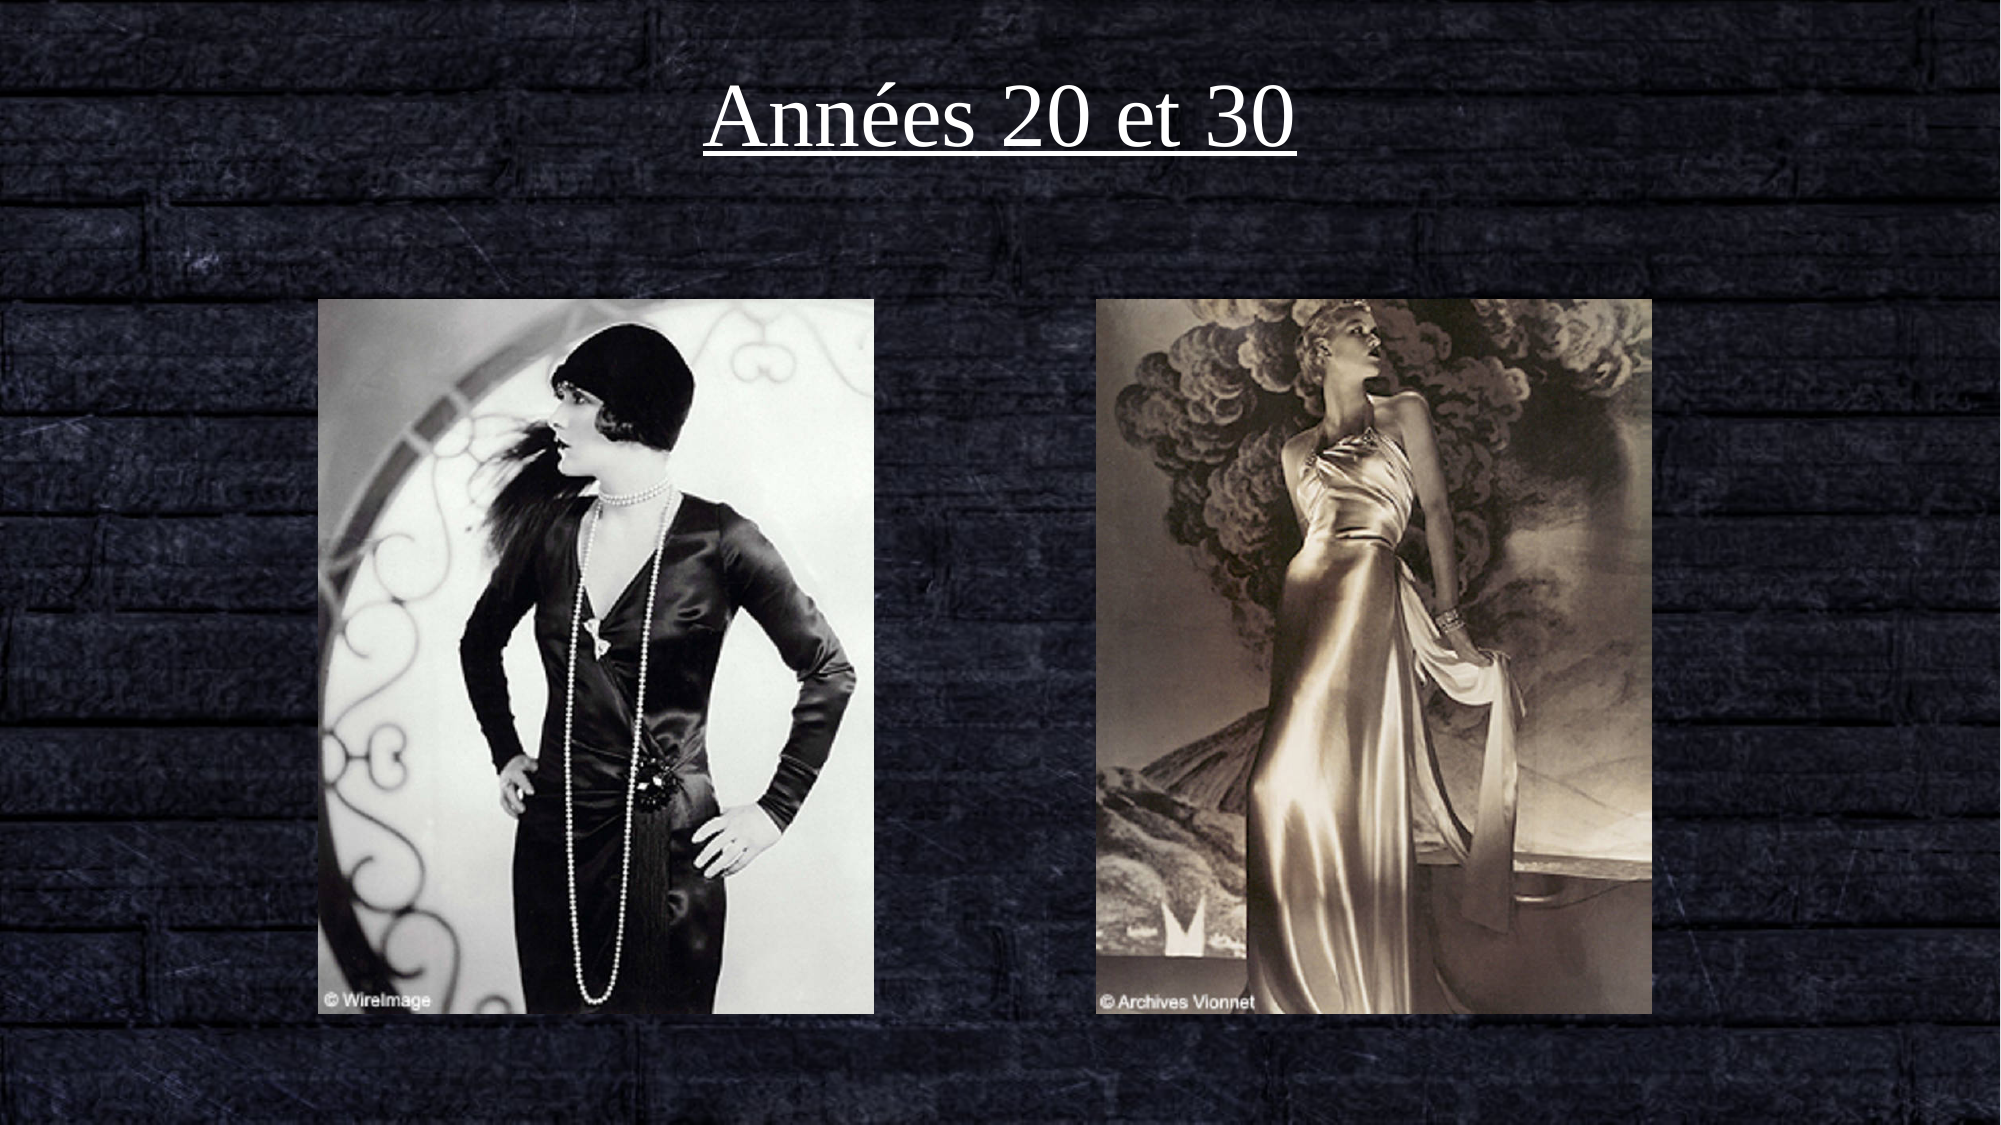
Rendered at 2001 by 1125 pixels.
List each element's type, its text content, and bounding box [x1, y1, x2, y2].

picture [0, 0, 2001, 1125]
title Années 20 et 30 [137, 59, 1863, 278]
